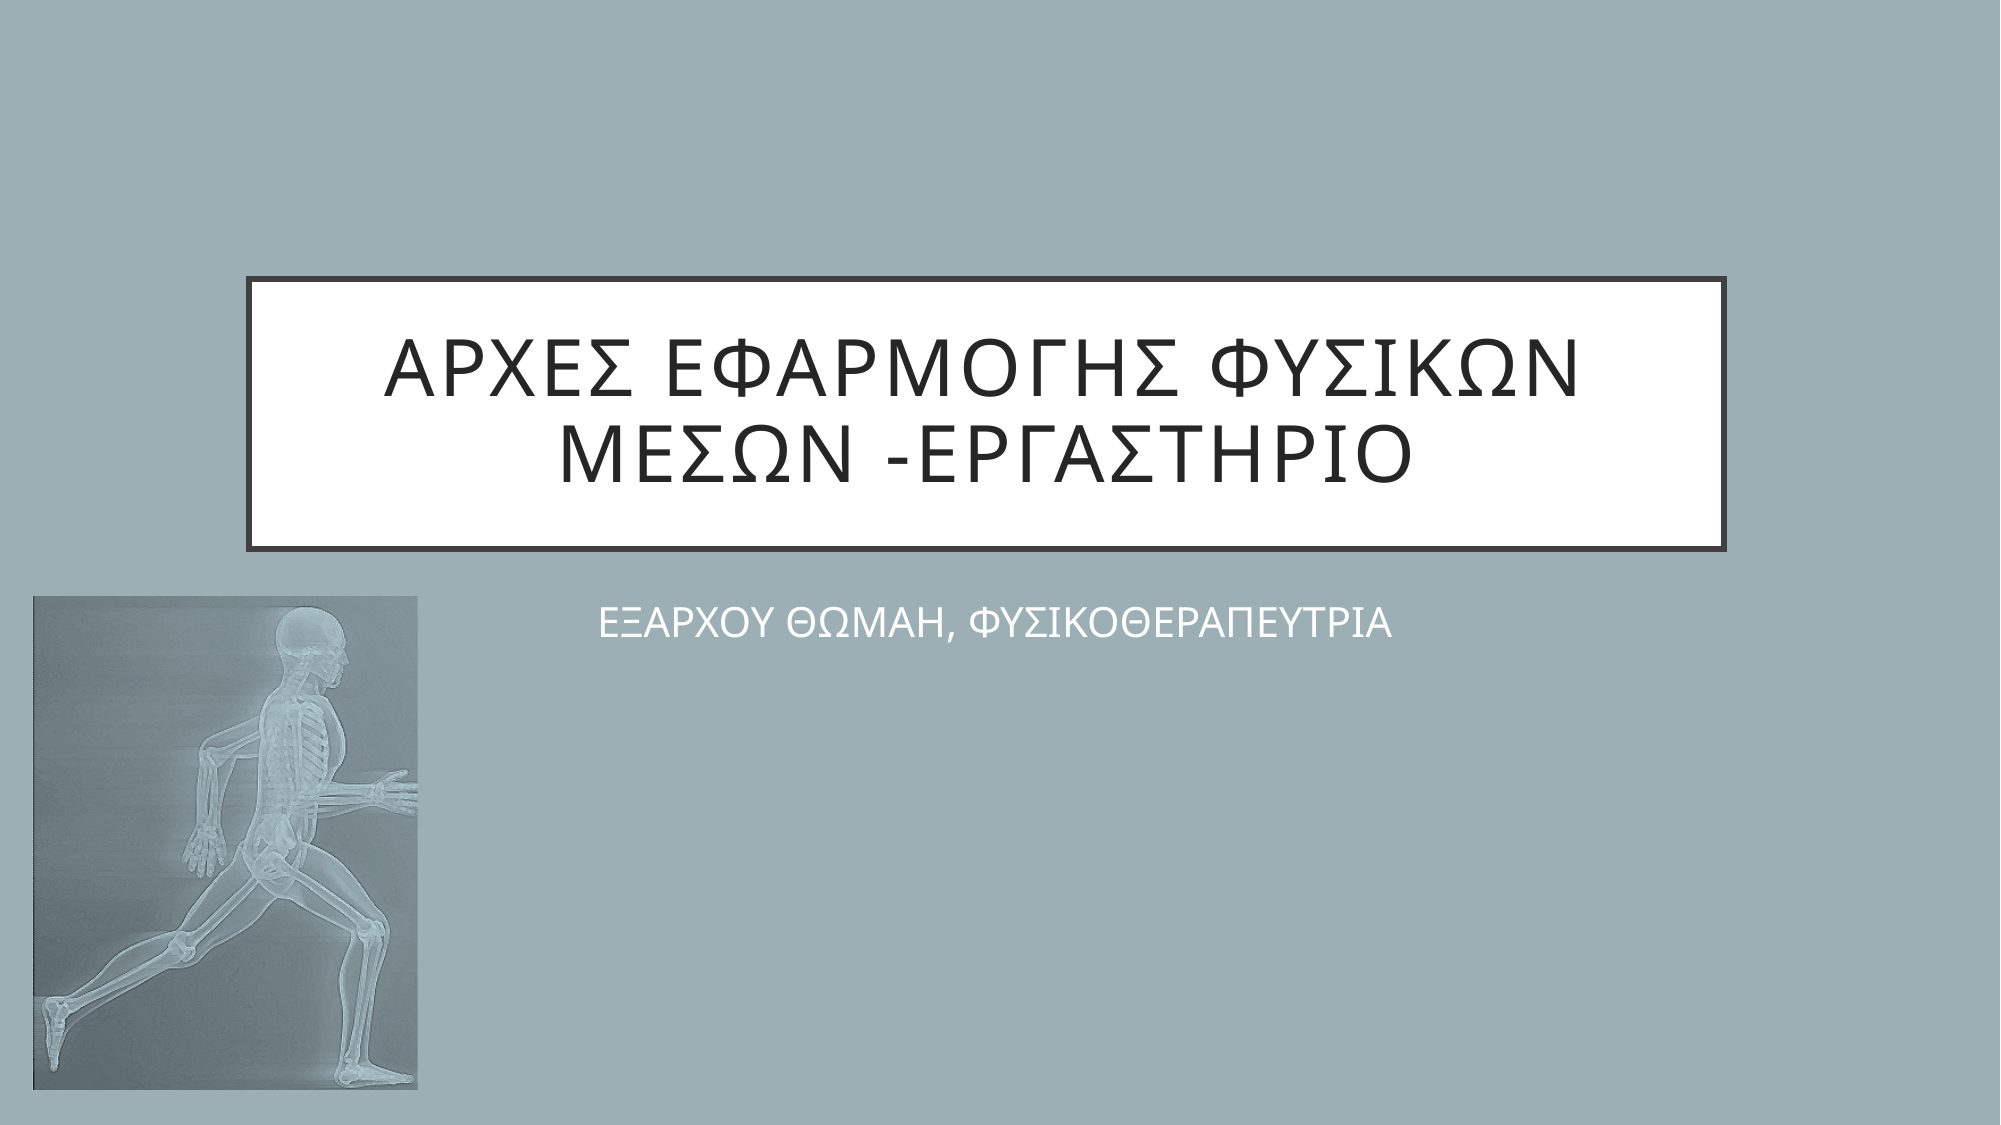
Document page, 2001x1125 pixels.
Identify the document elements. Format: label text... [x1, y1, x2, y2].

subtitle ΕΞΑΡΧΟΥ ΘΩΜΑΗ, ΦΥΣΙΚΟΘΕΡΑΠΕΥΤΡΙΑ [442, 587, 1558, 792]
picture [32, 587, 418, 1090]
title Αρχεσ εφαρμογησ φυσικων μεσων -εργαστηριο [248, 279, 1724, 550]
